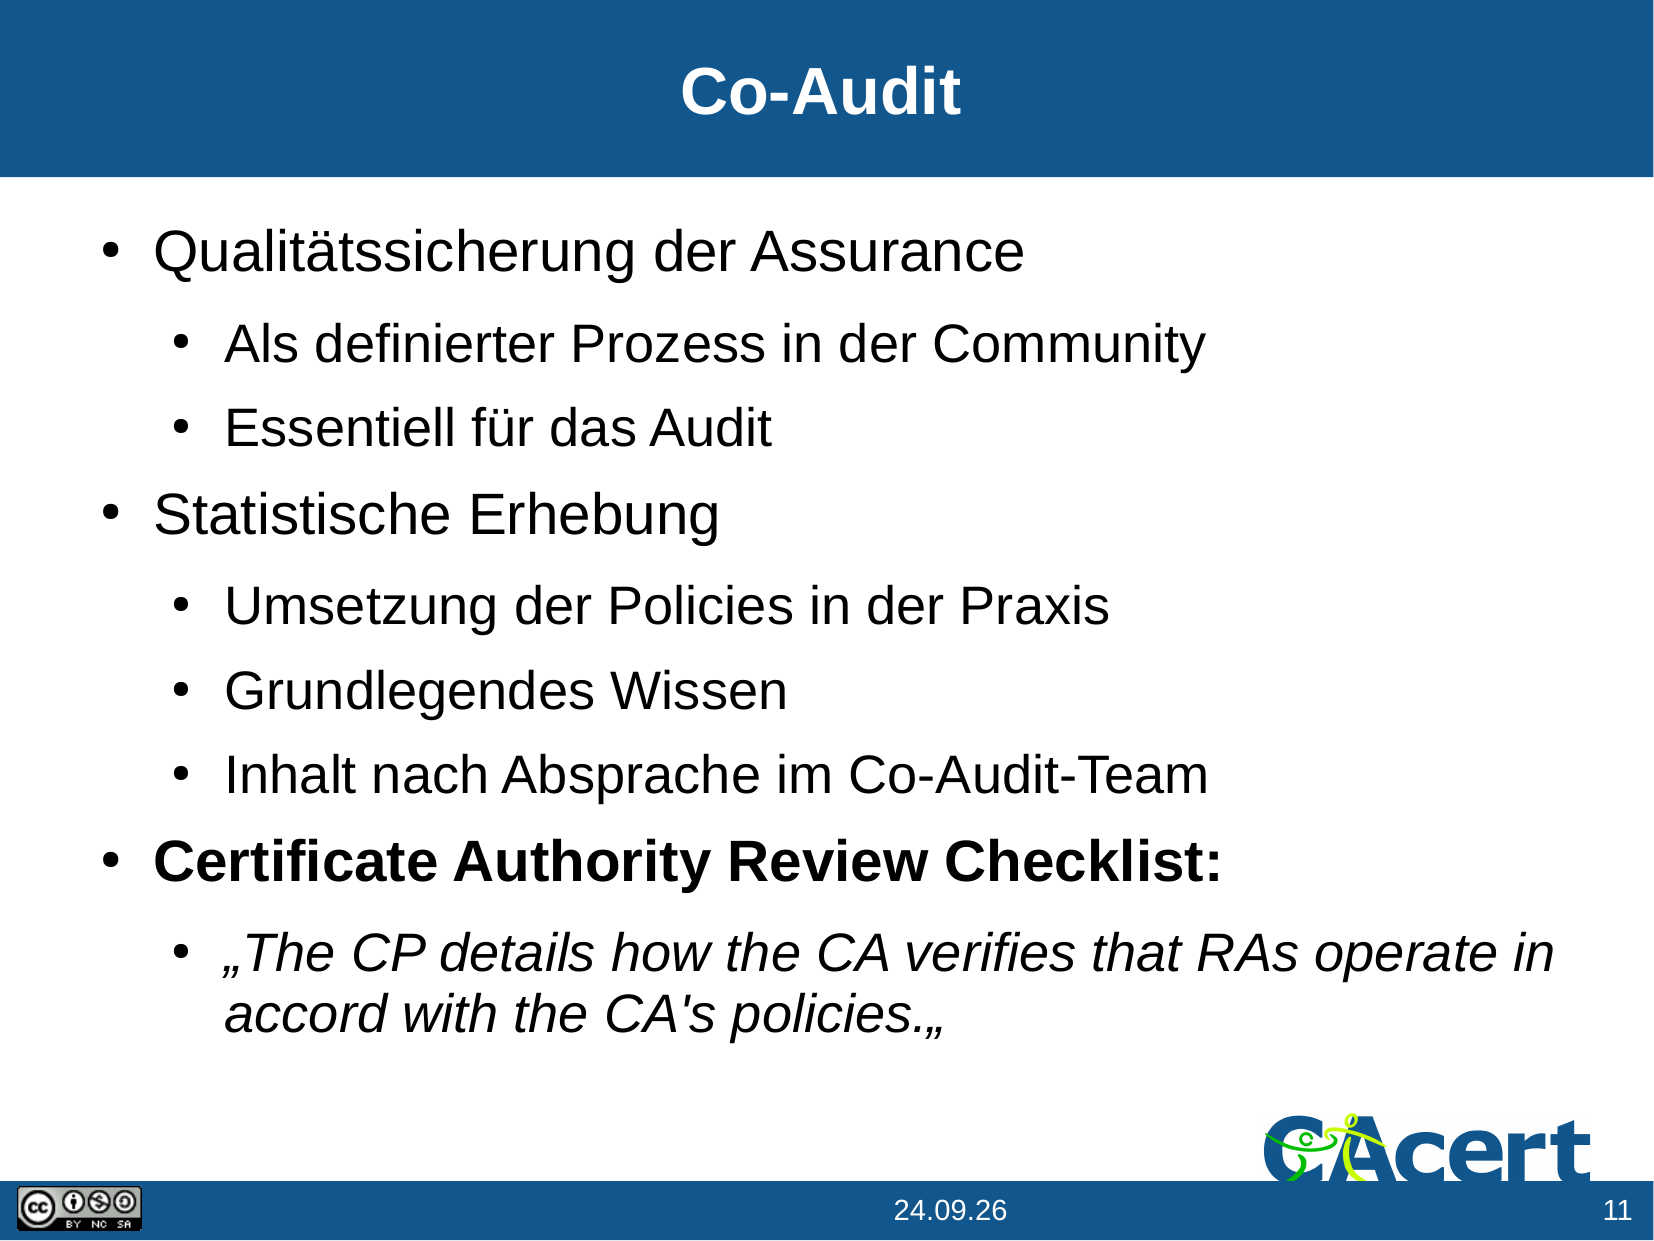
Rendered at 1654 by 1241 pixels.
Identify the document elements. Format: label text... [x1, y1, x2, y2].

picture [1263, 1112, 1591, 1181]
title Co-Audit [76, 17, 1565, 166]
list Qualitätssicherung der Assurance Als definierter Prozess in der Community Essentiell für das Audit Statistische Erhebung Umsetzung der Policies in der Praxis Grundlegendes Wissen Inhalt nach Absprache im Co-Audit-Team Certificate Authority Review Checklist: „The CP details how the CA verifies that RAs operate in accord with the CA's policies.„ [82, 218, 1571, 1077]
picture [17, 1186, 142, 1231]
